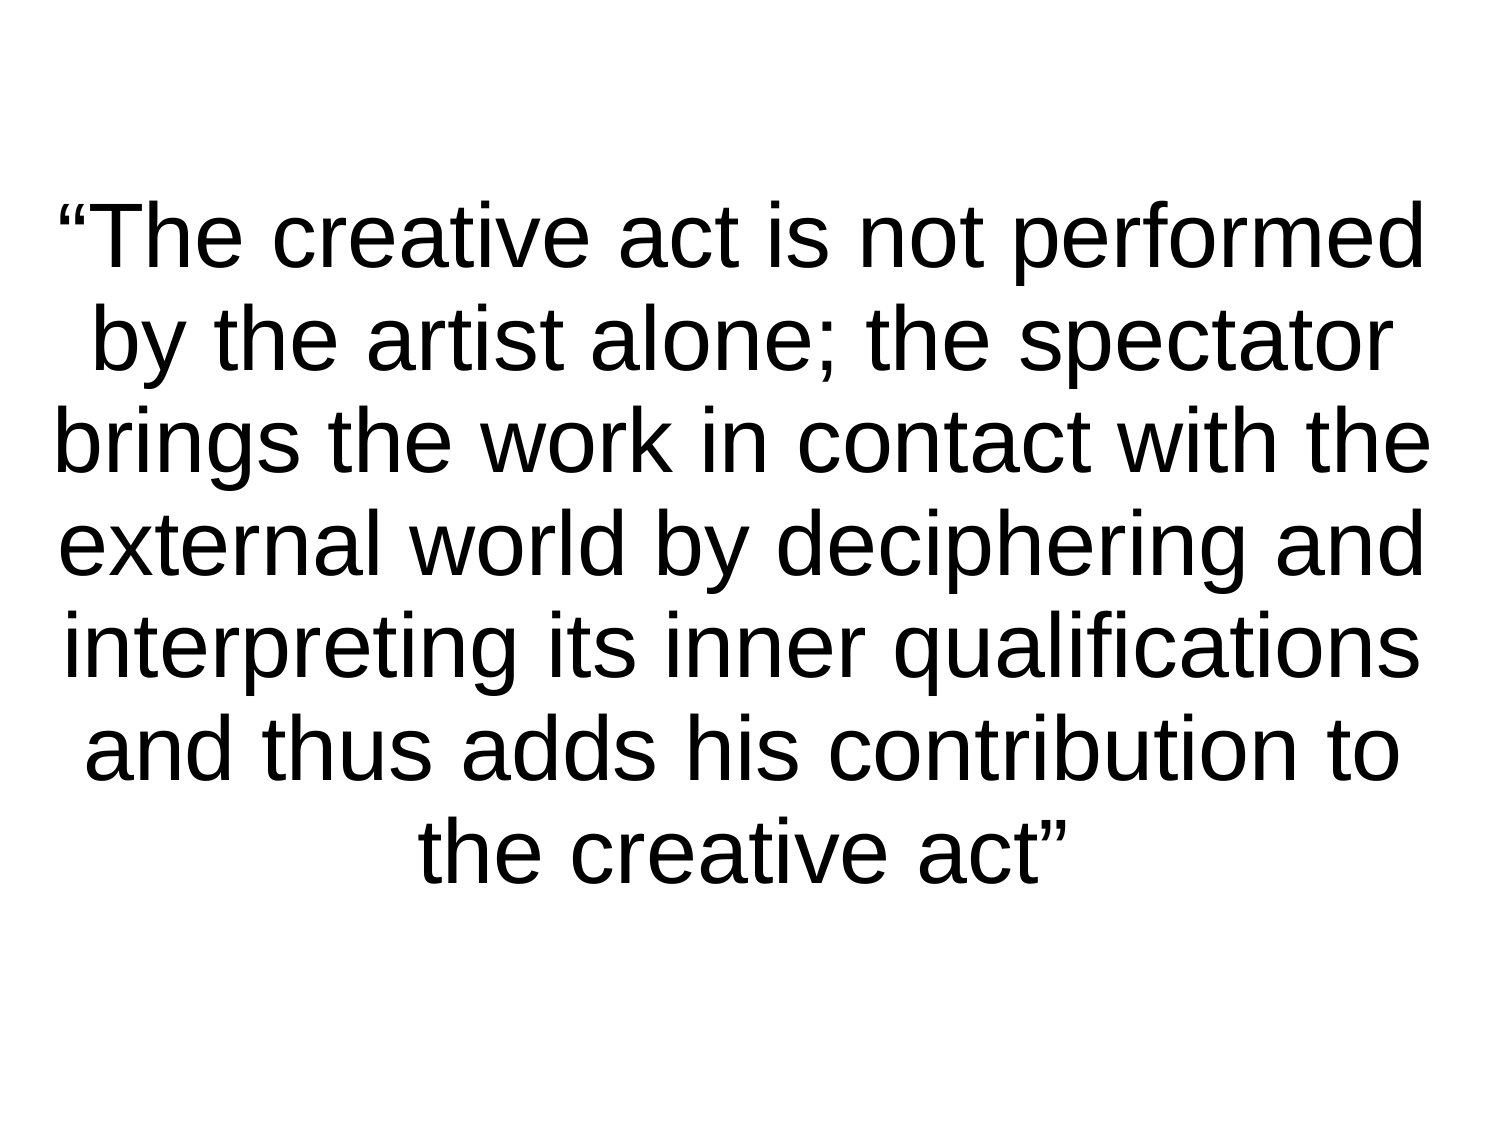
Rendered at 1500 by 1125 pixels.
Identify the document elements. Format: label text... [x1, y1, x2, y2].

title “The creative act is not performed by the artist alone; the spectator brings the work in contact with the external world by deciphering and interpreting its inner qualifications and thus adds his contribution to the creative act” [37, 177, 1450, 911]
